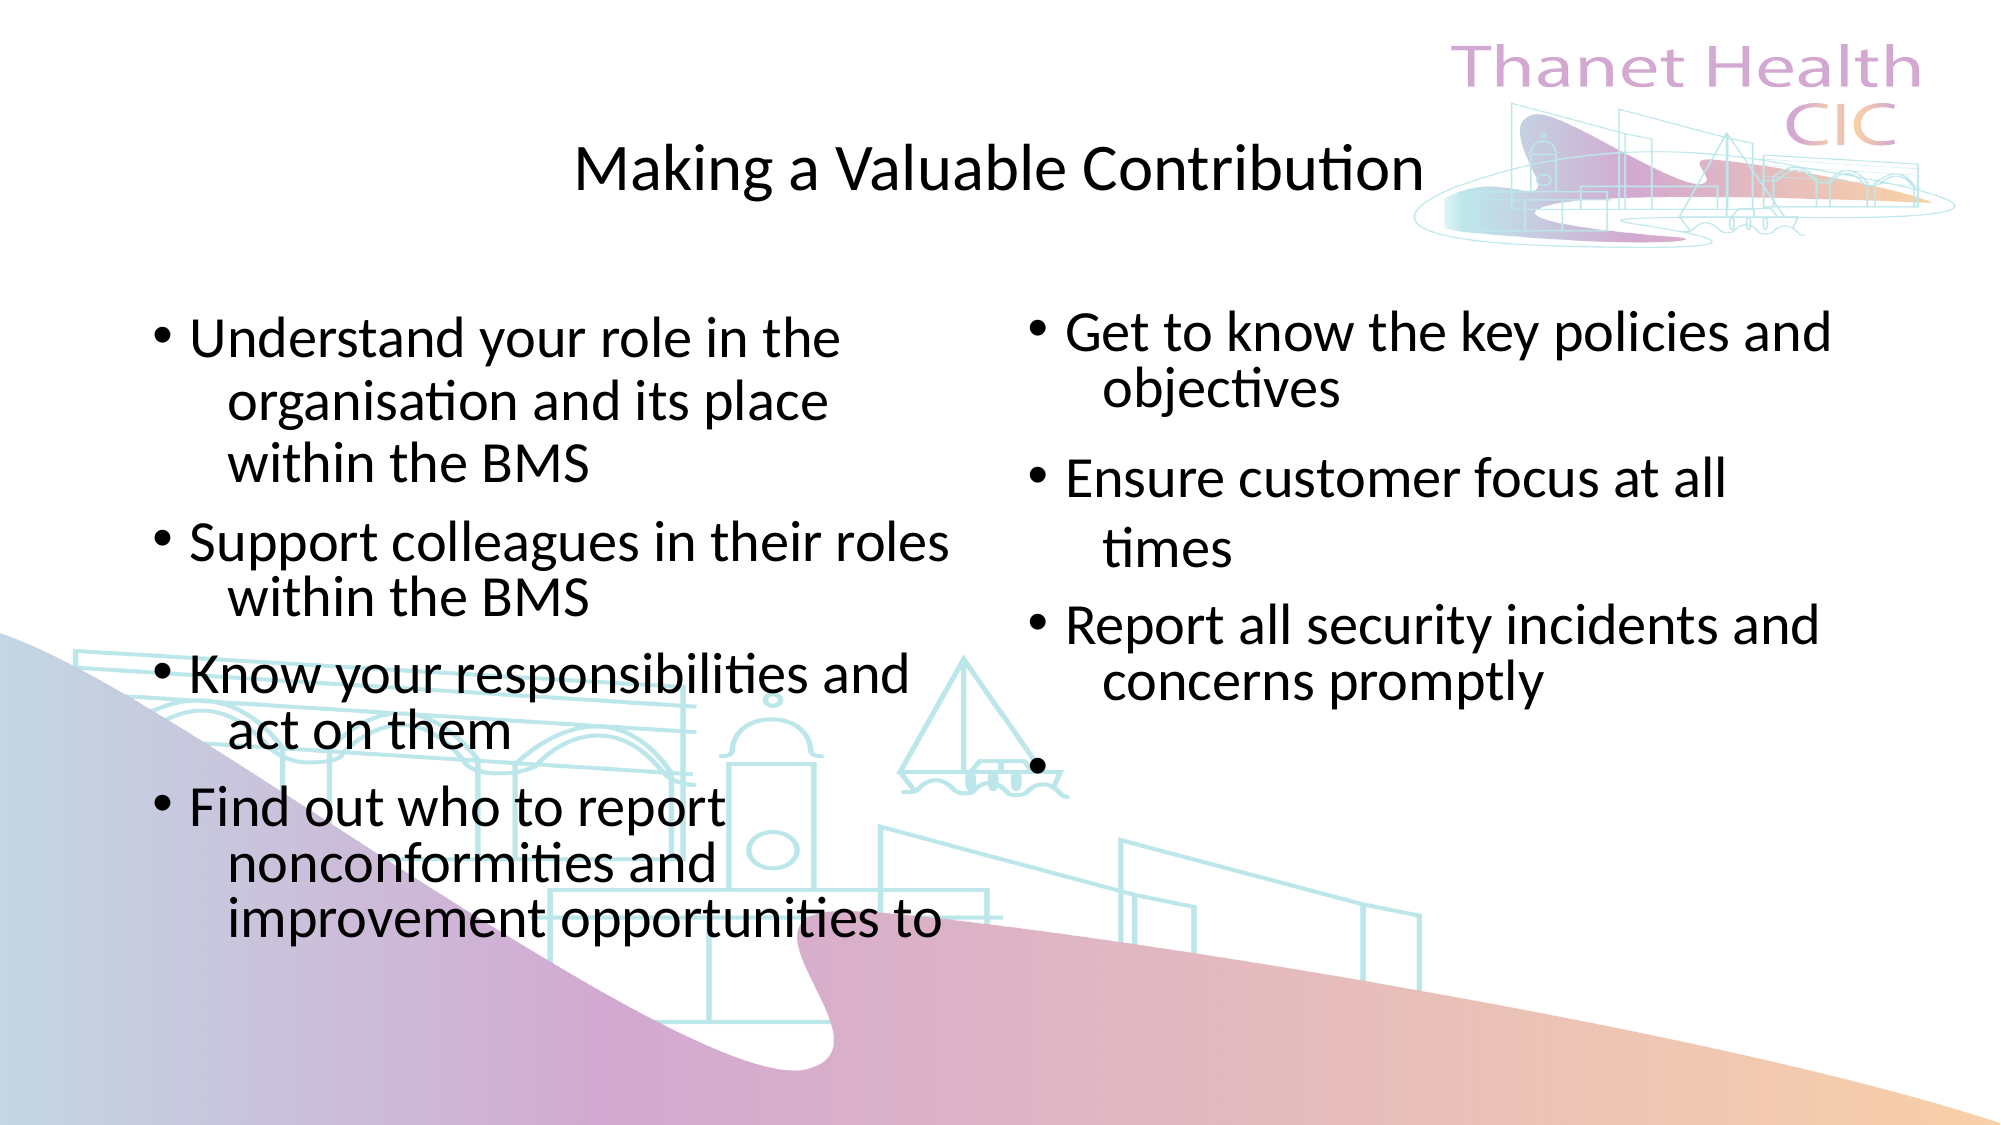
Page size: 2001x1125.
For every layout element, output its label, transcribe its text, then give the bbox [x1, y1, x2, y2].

list Get to know the key policies and objectives Ensure customer focus at all times Report all security incidents and concerns promptly [1012, 299, 1863, 1014]
title Making a Valuable Contribution [137, 59, 1863, 278]
list Understand your role in the organisation and its place within the BMS Support colleagues in their roles within the BMS Know your responsibilities and act on them Find out who to report nonconformities and improvement opportunities to [137, 299, 988, 1014]
